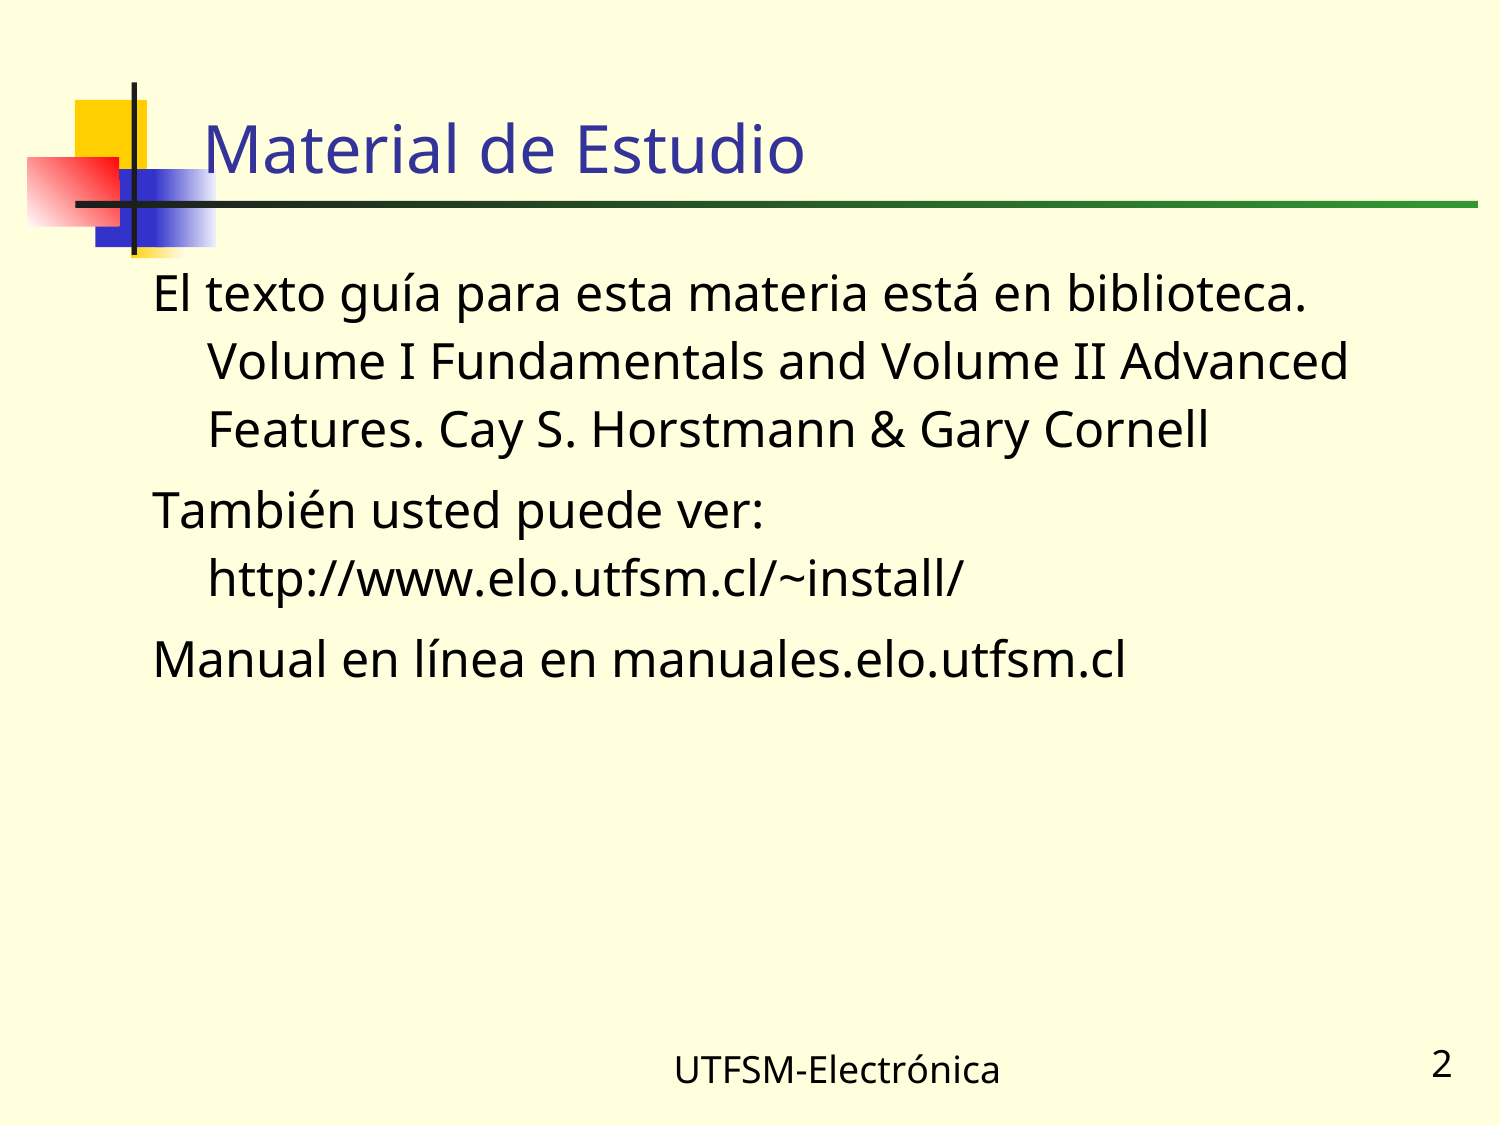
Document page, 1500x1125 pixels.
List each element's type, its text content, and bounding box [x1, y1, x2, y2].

title Material de Estudio [187, 37, 1466, 201]
list El texto guía para esta materia está en biblioteca. Volume I Fundamentals and Volume II Advanced Features. Cay S. Horstmann & Gary Cornell También usted puede ver: http://www.elo.utfsm.cl/~install/ Manual en línea en manuales.elo.utfsm.cl [137, 249, 1463, 1013]
